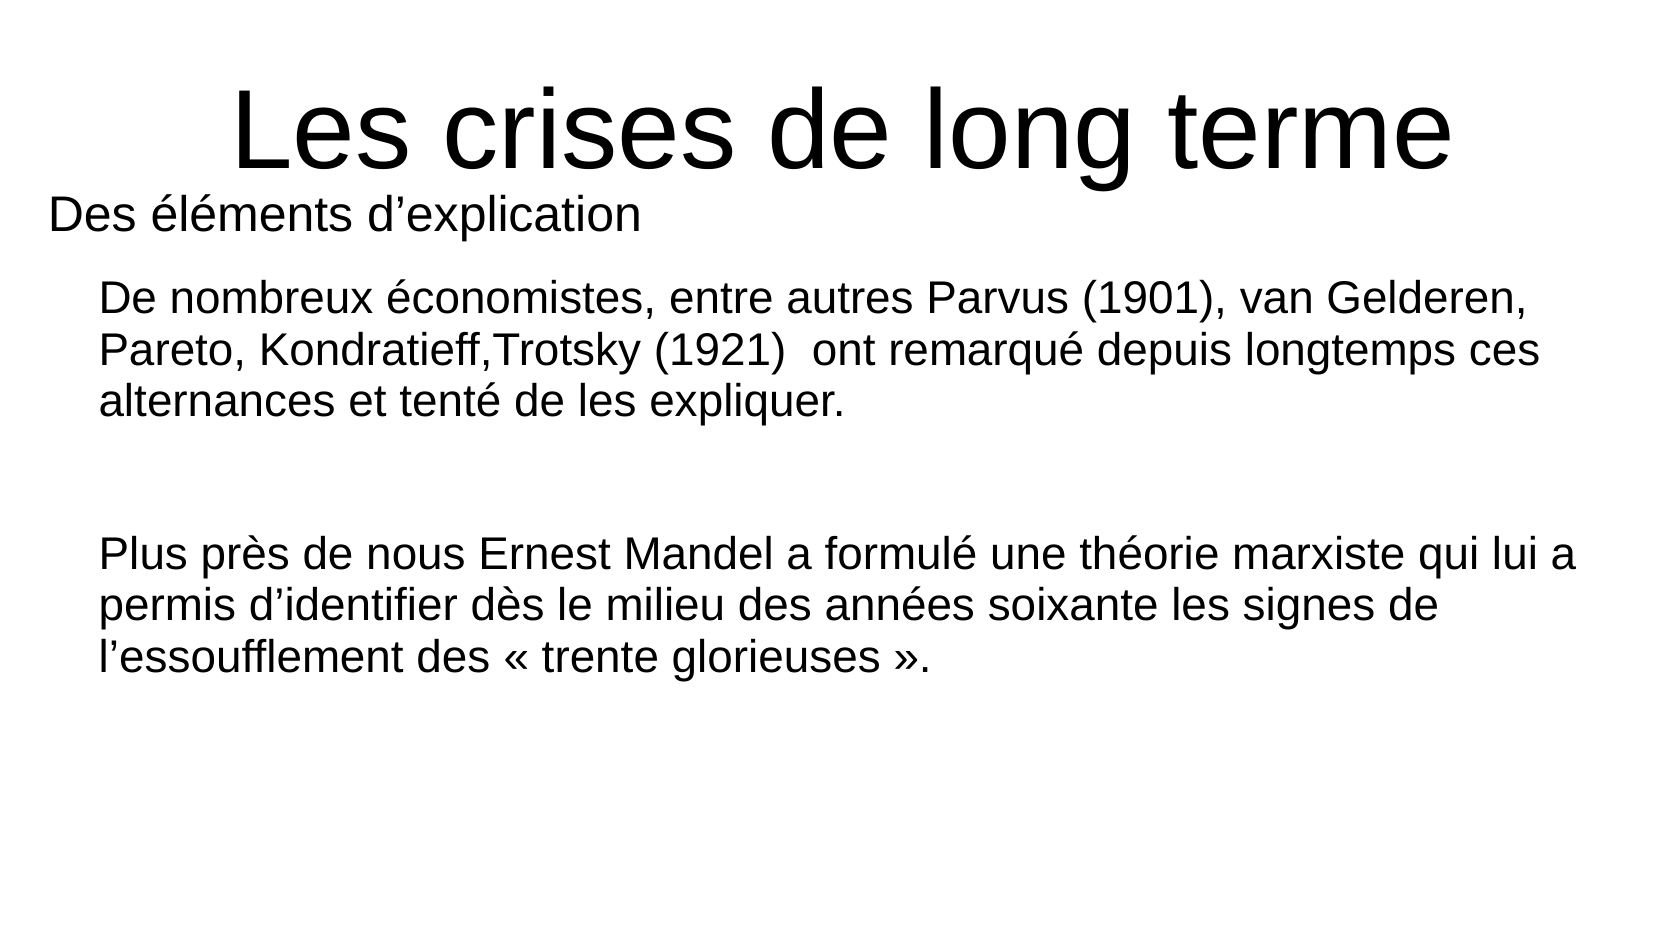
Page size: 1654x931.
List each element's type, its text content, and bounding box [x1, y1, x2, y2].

text_box De nombreux économistes, entre autres Parvus (1901), van Gelderen, Pareto, Kondratieff,Trotsky (1921) ont remarqué depuis longtemps ces alternances et tenté de les expliquer. [83, 264, 1644, 434]
text_box Des éléments d’explication [33, 178, 748, 268]
text_box Plus près de nous Ernest Mandel a formulé une théorie marxiste qui lui a permis d’identifier dès le milieu des années soixante les signes de l’essoufflement des « trente glorieuses ». [83, 520, 1610, 705]
title Les crises de long terme [98, 51, 1587, 207]
